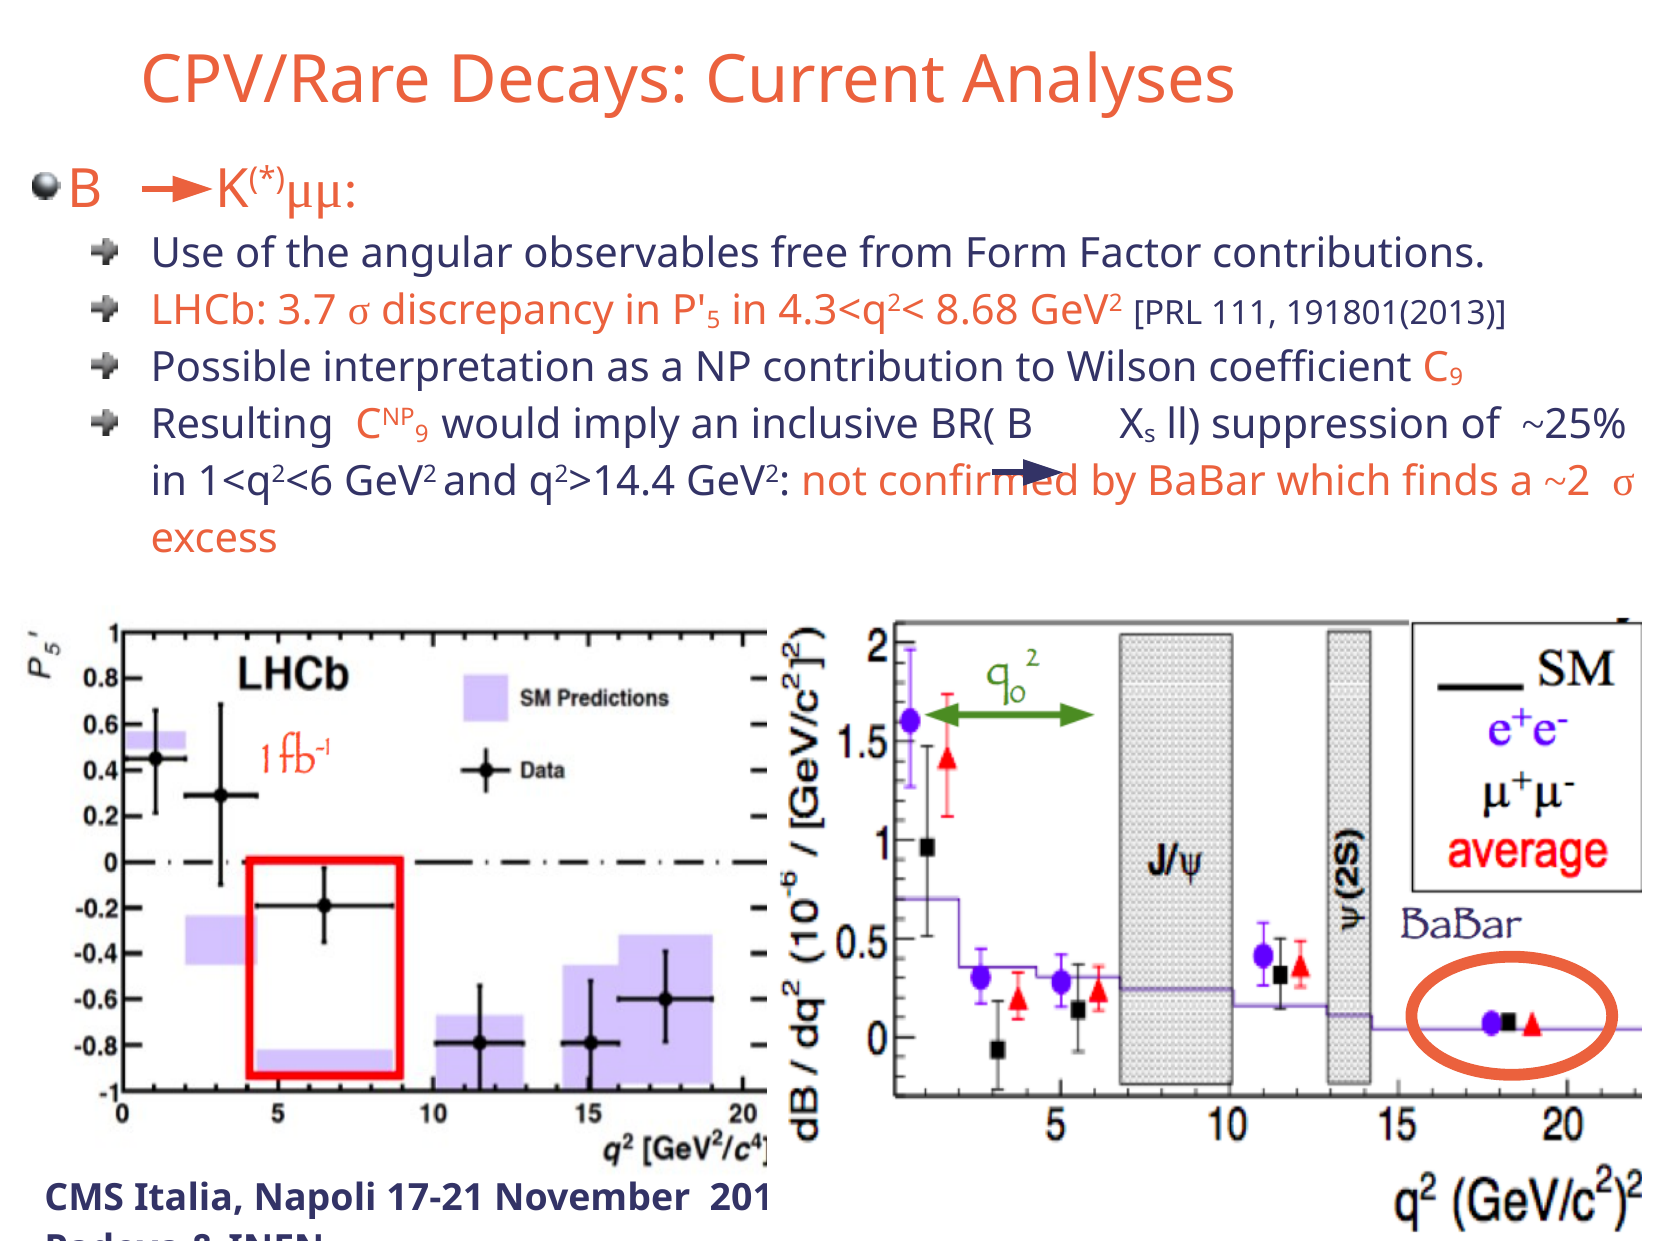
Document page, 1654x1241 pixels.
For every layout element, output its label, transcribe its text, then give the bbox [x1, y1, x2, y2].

text_box B K(*)μμ: Use of the angular observables free from Form Factor contributions. LHCb: 3.7 σ discrepancy in P'5 in 4.3<q2< 8.68 GeV2 [PRL 111, 191801(2013)] Possible interpretation as a NP contribution to Wilson coefficient C9 Resulting CNP9 would imply an inclusive BR( B Xs ll) suppression of ~25% in 1<q2<6 GeV2 and q2>14.4 GeV2: not confirmed by BaBar which finds a ~2 σ excess [17, 141, 1654, 717]
text_box CPV/Rare Decays: Current Analyses [17, 23, 1654, 141]
picture [10, 590, 1642, 1241]
text_box CMS Italia, Napoli 17-21 November 2014 M.Margoni Universita` di Padova & INFN [29, 1176, 767, 1237]
